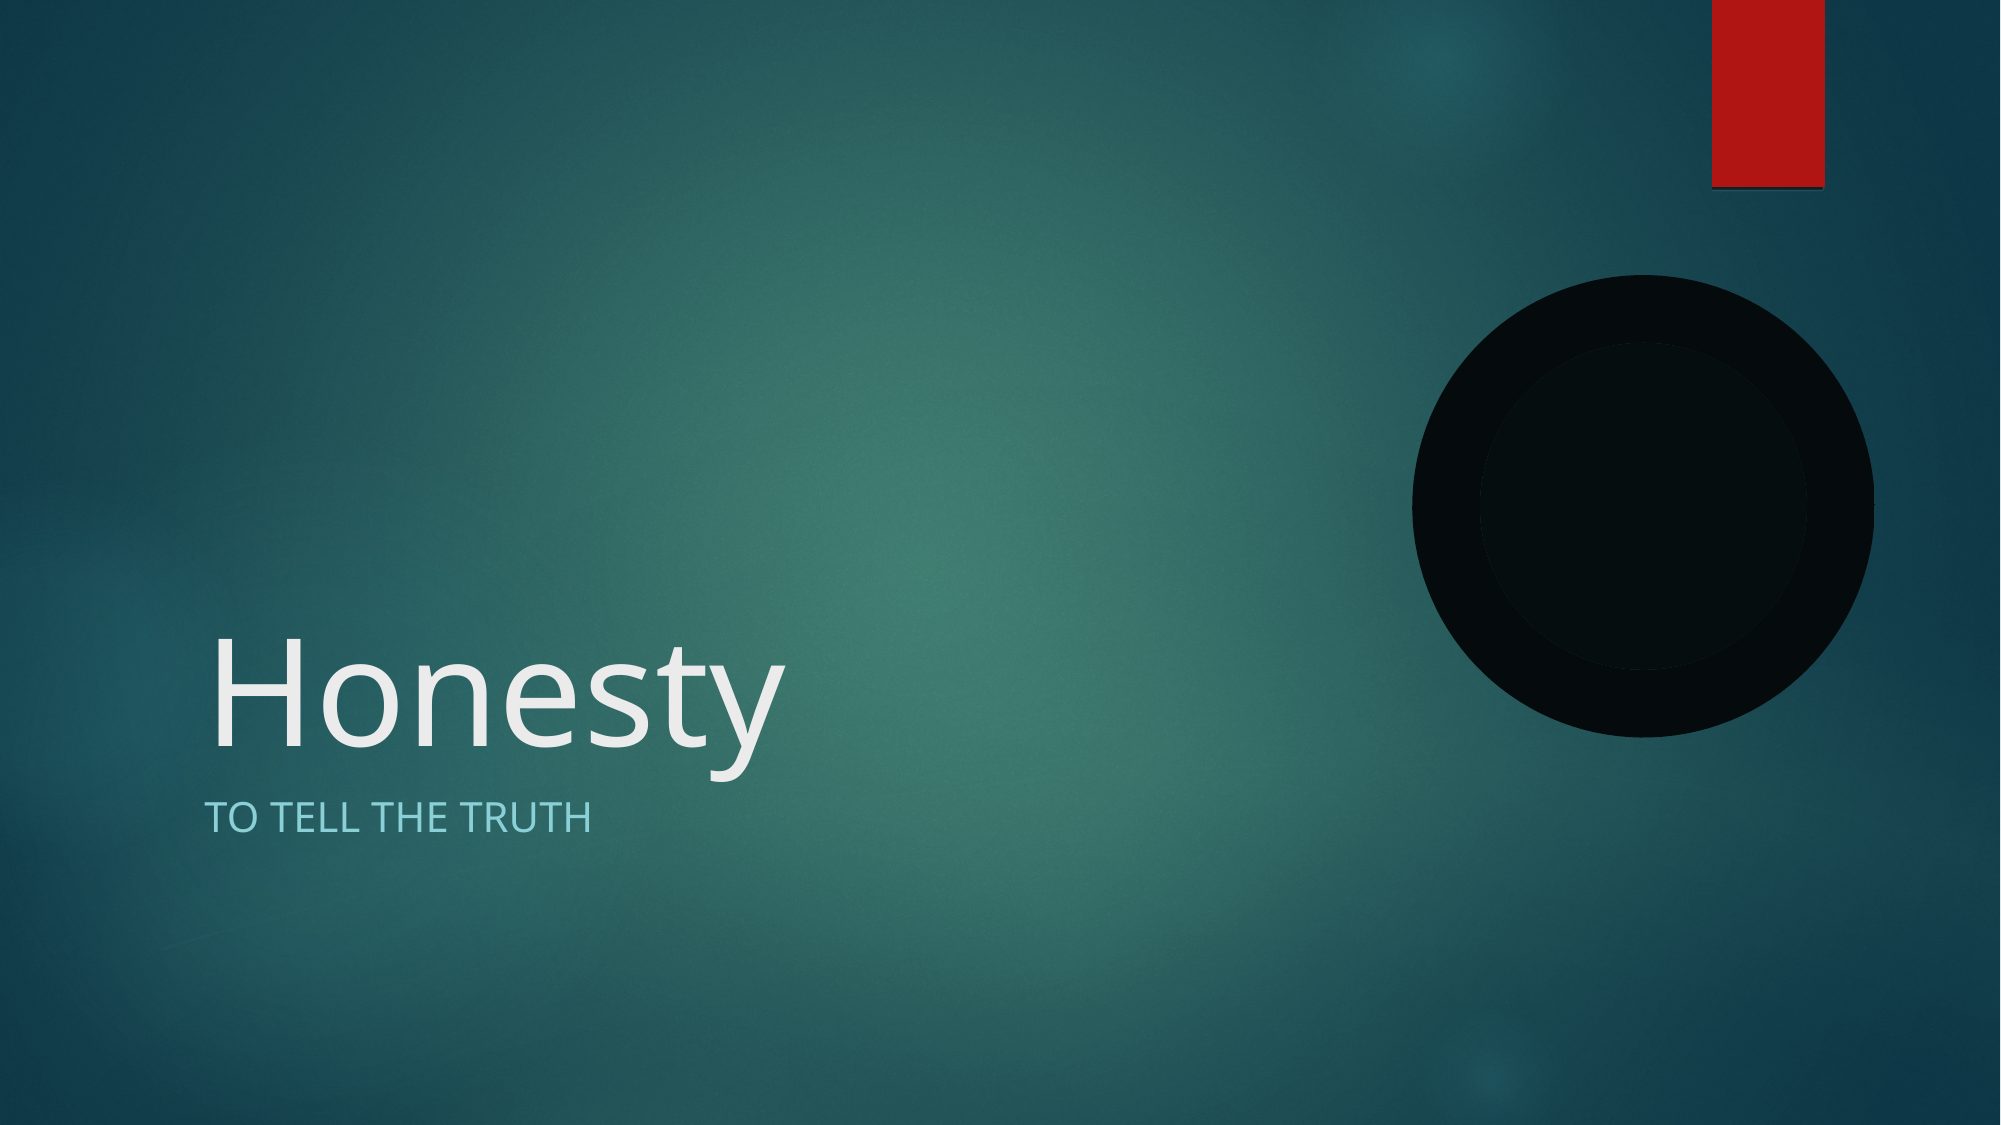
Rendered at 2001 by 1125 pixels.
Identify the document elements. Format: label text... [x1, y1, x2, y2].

title Honesty [189, 237, 1638, 783]
subtitle To tell the truth [189, 783, 1638, 926]
